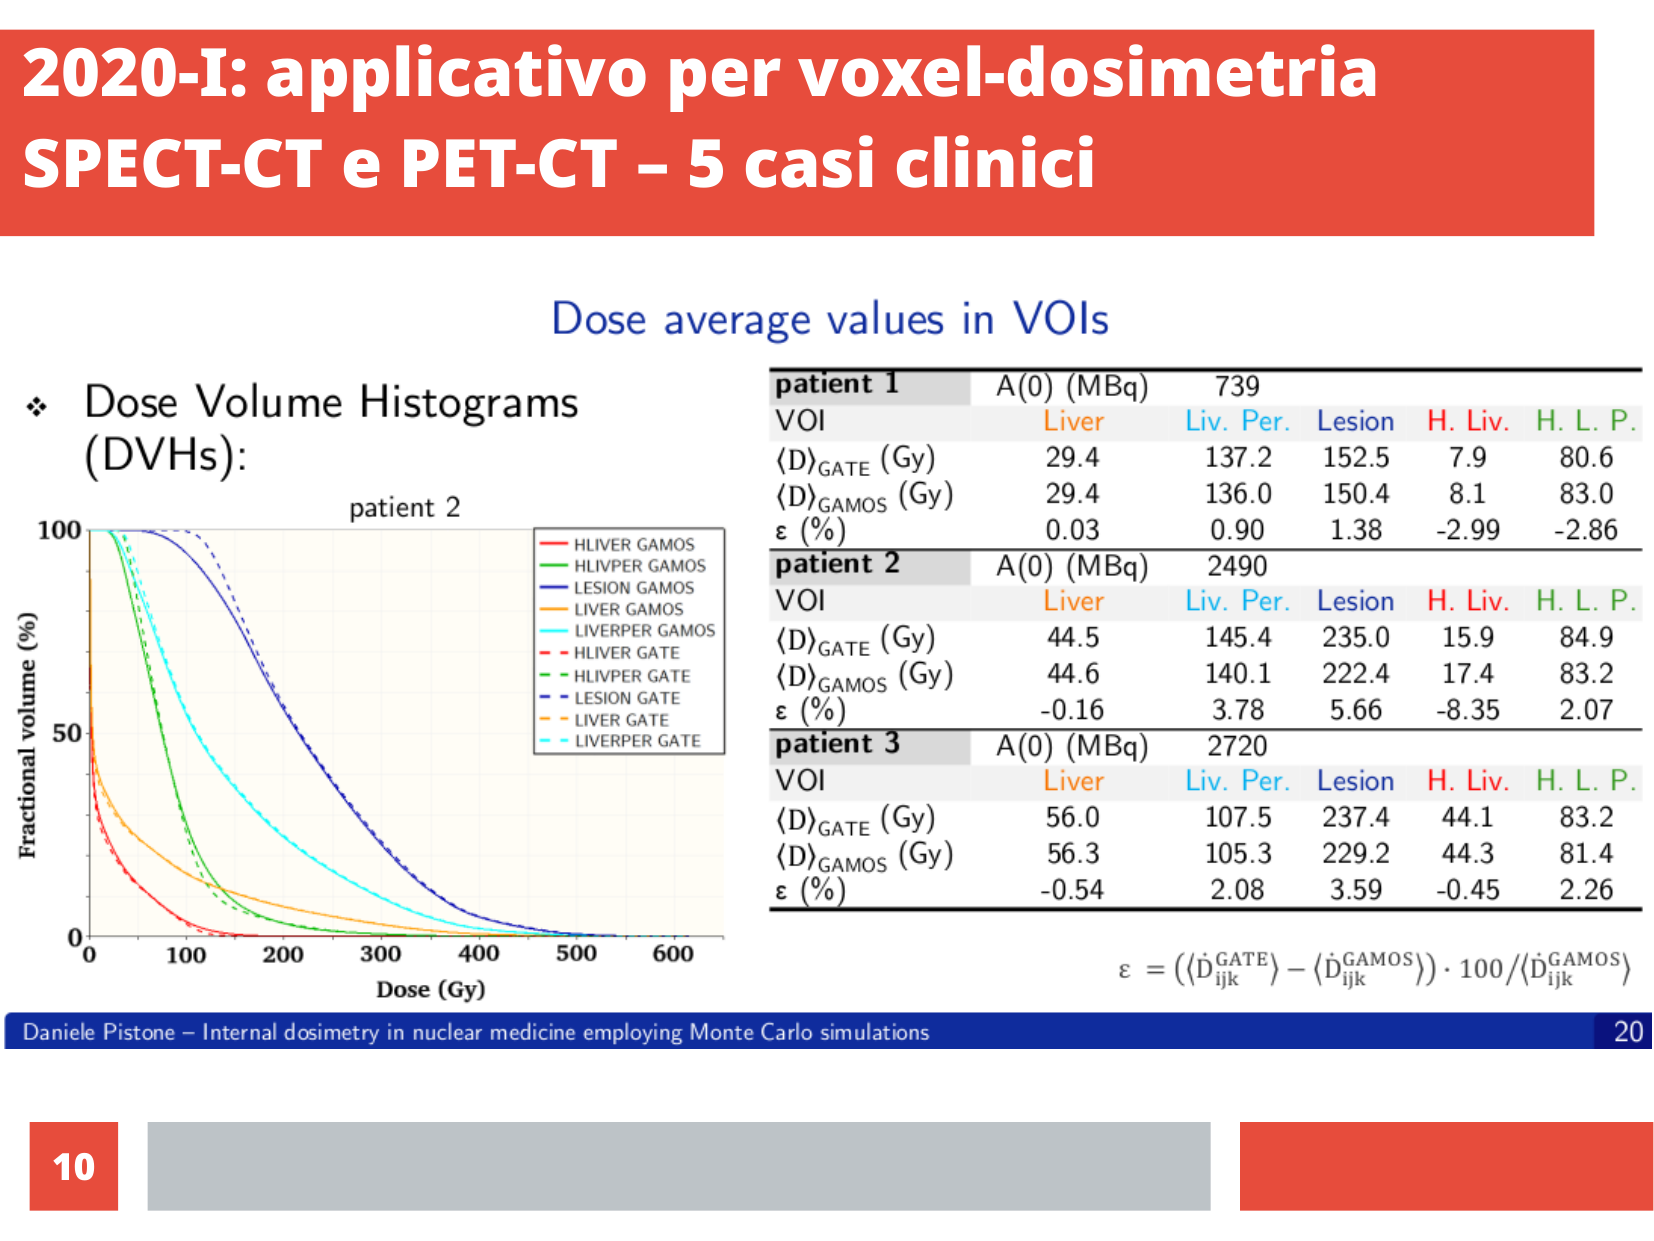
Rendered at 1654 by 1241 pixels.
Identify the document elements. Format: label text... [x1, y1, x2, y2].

title 2020-I: applicativo per voxel-dosimetria SPECT-CT e PET-CT – 5 casi clinici [22, 59, 1559, 207]
picture [0, 284, 1652, 1049]
